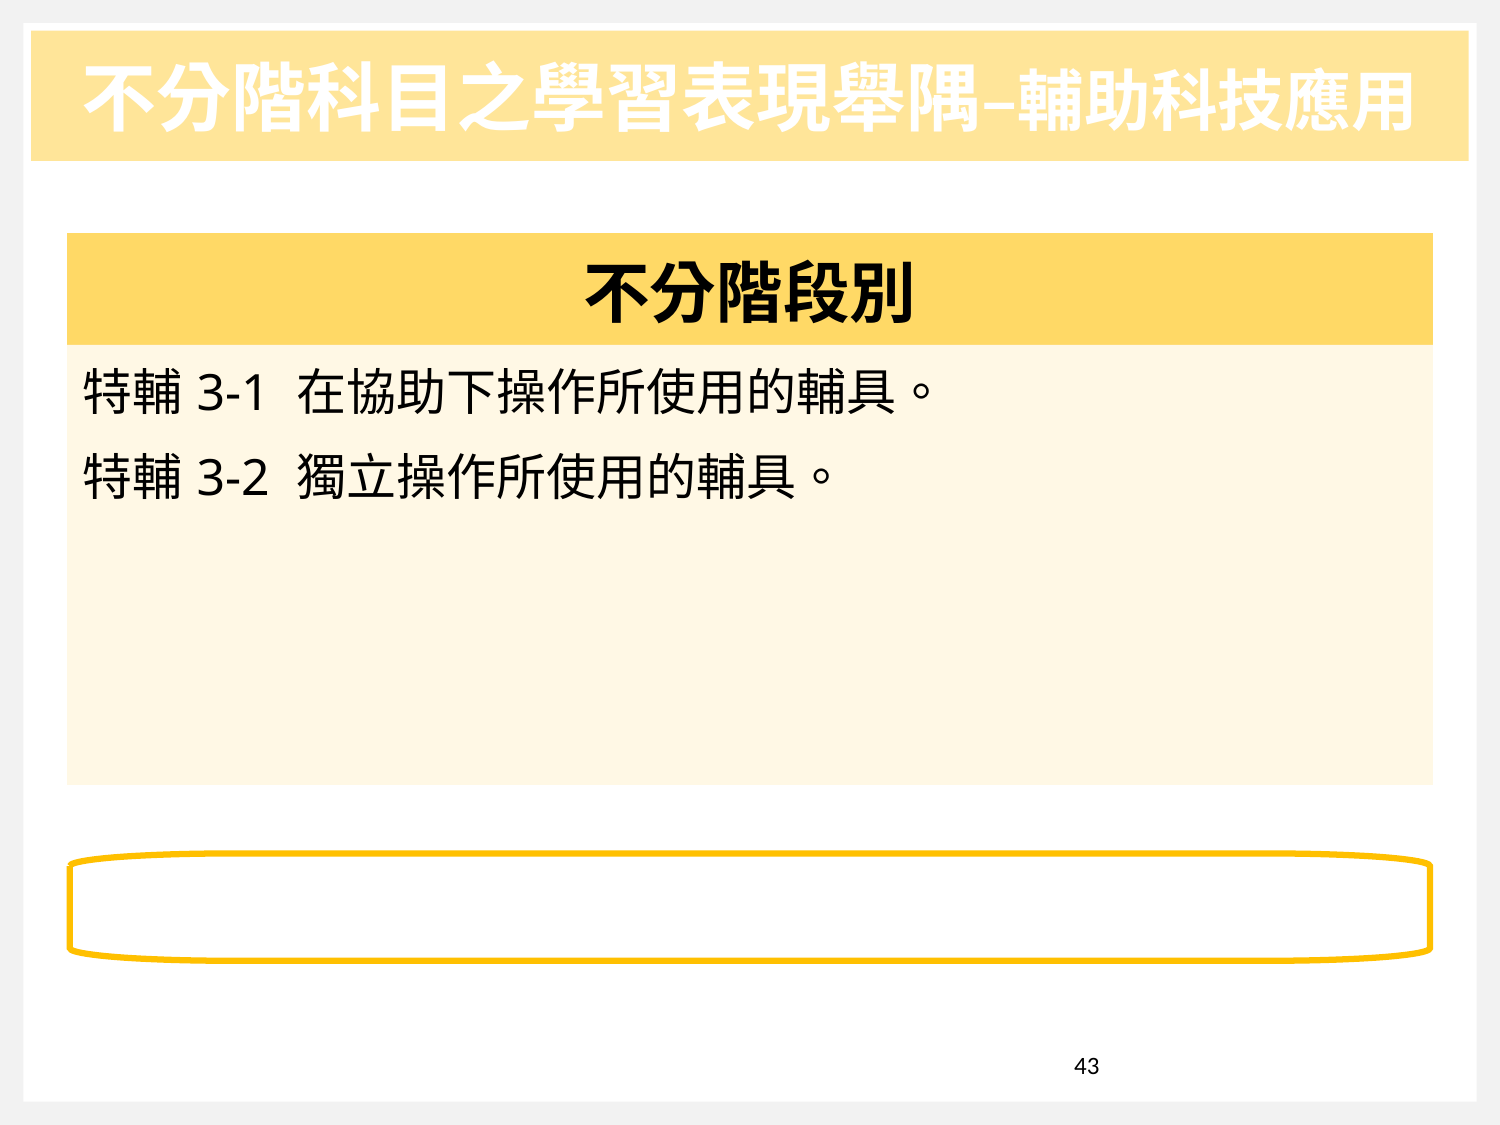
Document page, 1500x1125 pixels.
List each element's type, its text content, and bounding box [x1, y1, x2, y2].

text_box 從「在協助下操作」到「能獨立操作」所使用的輔具 [69, 853, 1431, 961]
table_header 不分階段別 [67, 233, 1433, 345]
text_box 不分階科目之學習表現舉隅–輔助科技應用 [31, 30, 1469, 161]
table_cell 特輔3-1 在協助下操作所使用的輔具。 特輔3-2 獨立操作所使用的輔具。 [67, 345, 1433, 785]
slide_number <編號> [1059, 1042, 1397, 1103]
